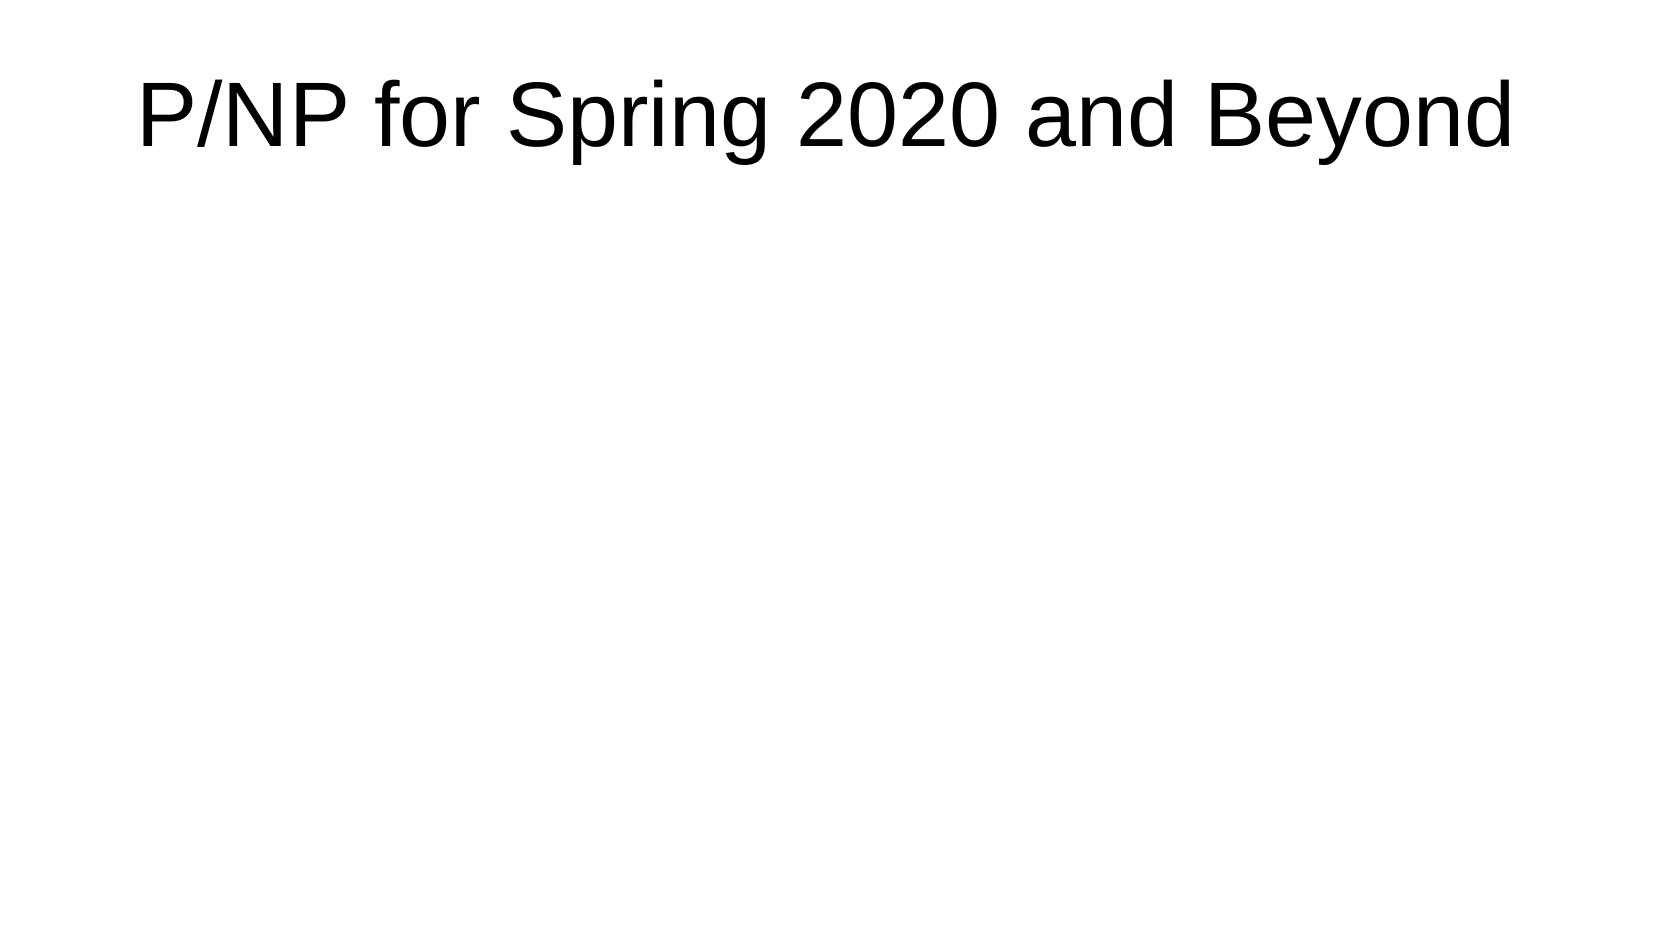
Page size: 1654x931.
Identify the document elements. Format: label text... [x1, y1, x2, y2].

title P/NP for Spring 2020 and Beyond [82, 37, 1571, 193]
